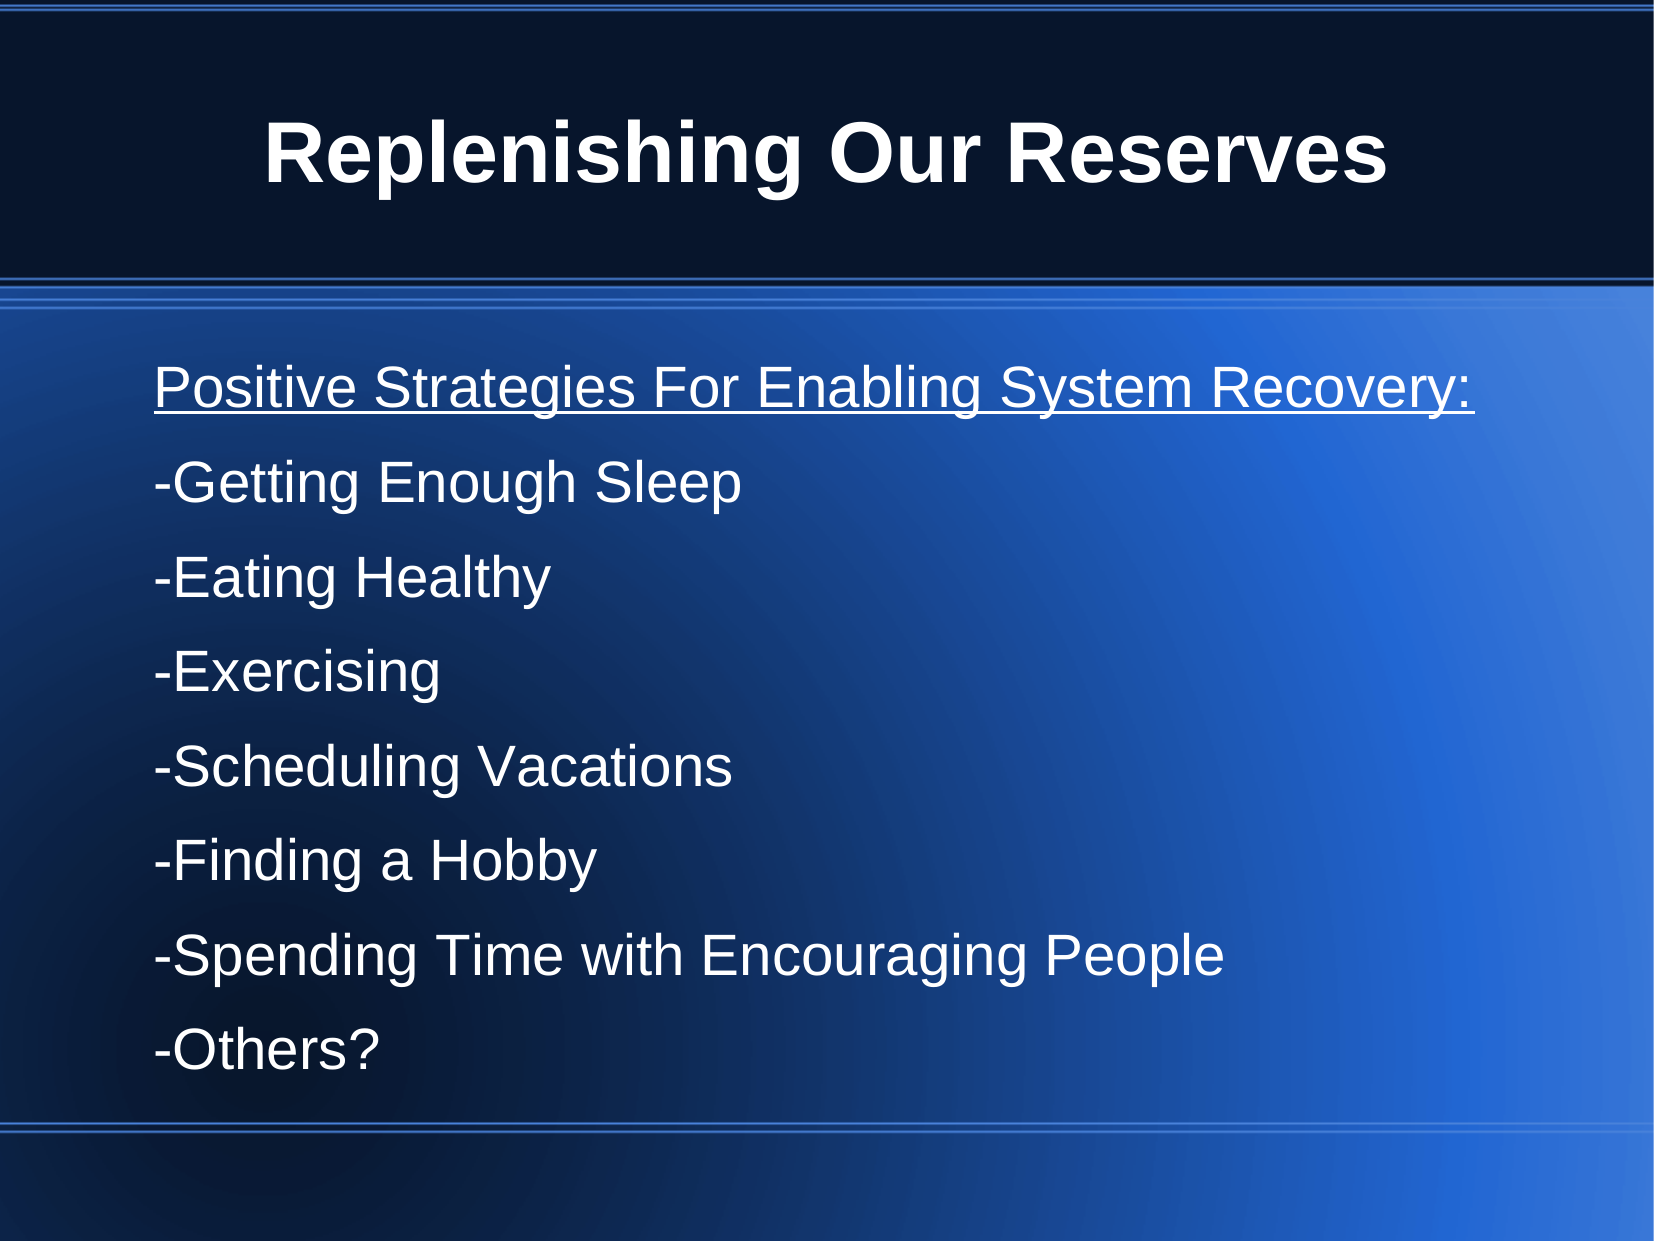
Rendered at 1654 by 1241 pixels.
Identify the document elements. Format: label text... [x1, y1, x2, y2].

picture [0, 0, 1654, 1241]
title Replenishing Our Reserves [82, 49, 1571, 257]
list Positive Strategies For Enabling System Recovery: -Getting Enough Sleep -Eating Healthy -Exercising -Scheduling Vacations -Finding a Hobby -Spending Time with Encouraging People -Others? [82, 355, 1571, 1081]
